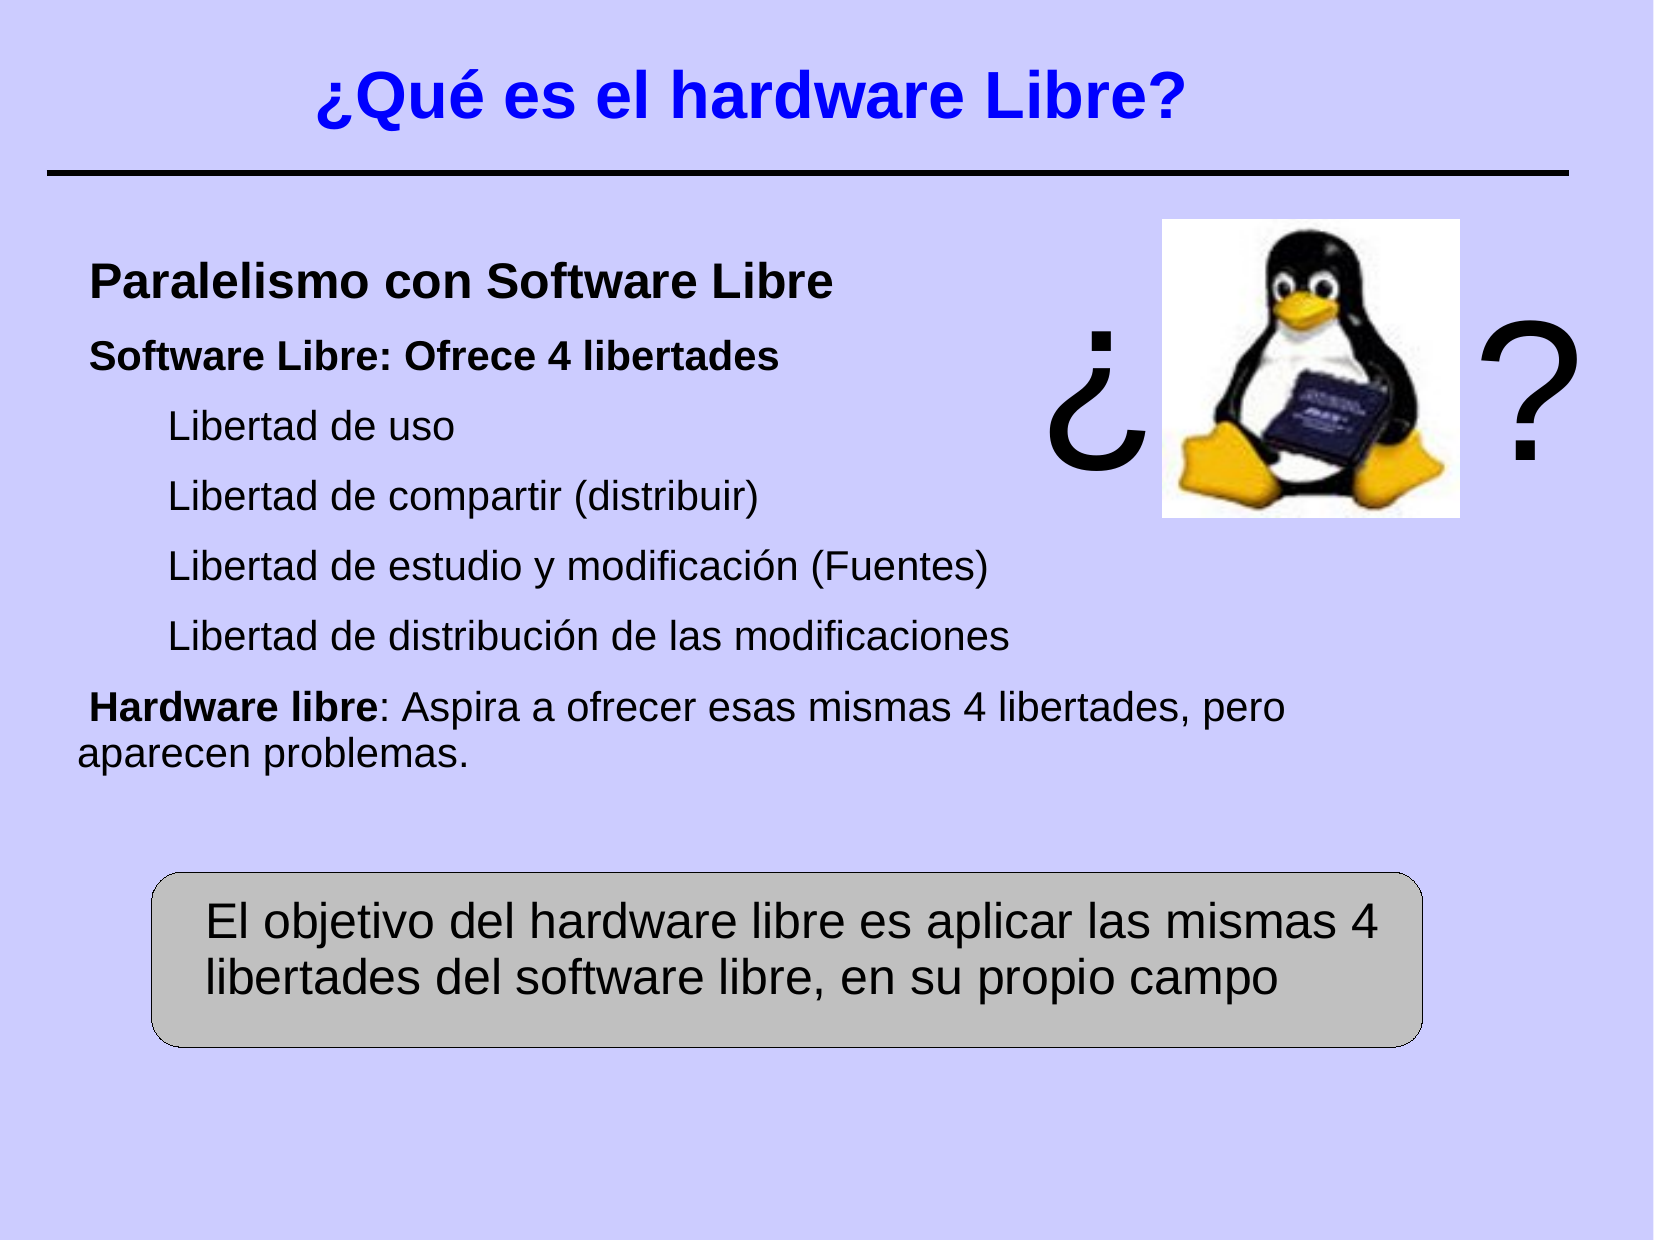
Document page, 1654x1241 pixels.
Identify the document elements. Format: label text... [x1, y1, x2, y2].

text_box ¿ [1037, 256, 1174, 481]
text_box Paralelismo con Software Libre Software Libre: Ofrece 4 libertades Libertad de uso Libertad de compartir (distribuir) Libertad de estudio y modificación (Fuentes) Libertad de distribución de las modificaciones Hardware libre: Aspira a ofrecer esas mismas 4 libertades, pero aparecen problemas. [77, 253, 1358, 863]
text_box [151, 872, 1423, 1048]
text_box El objetivo del hardware libre es aplicar las mismas 4 libertades del software libre, en su propio campo [205, 893, 1407, 1006]
picture [1162, 219, 1460, 518]
text_box ? [1473, 279, 1610, 504]
title ¿Qué es el hardware Libre? [114, 0, 1390, 170]
